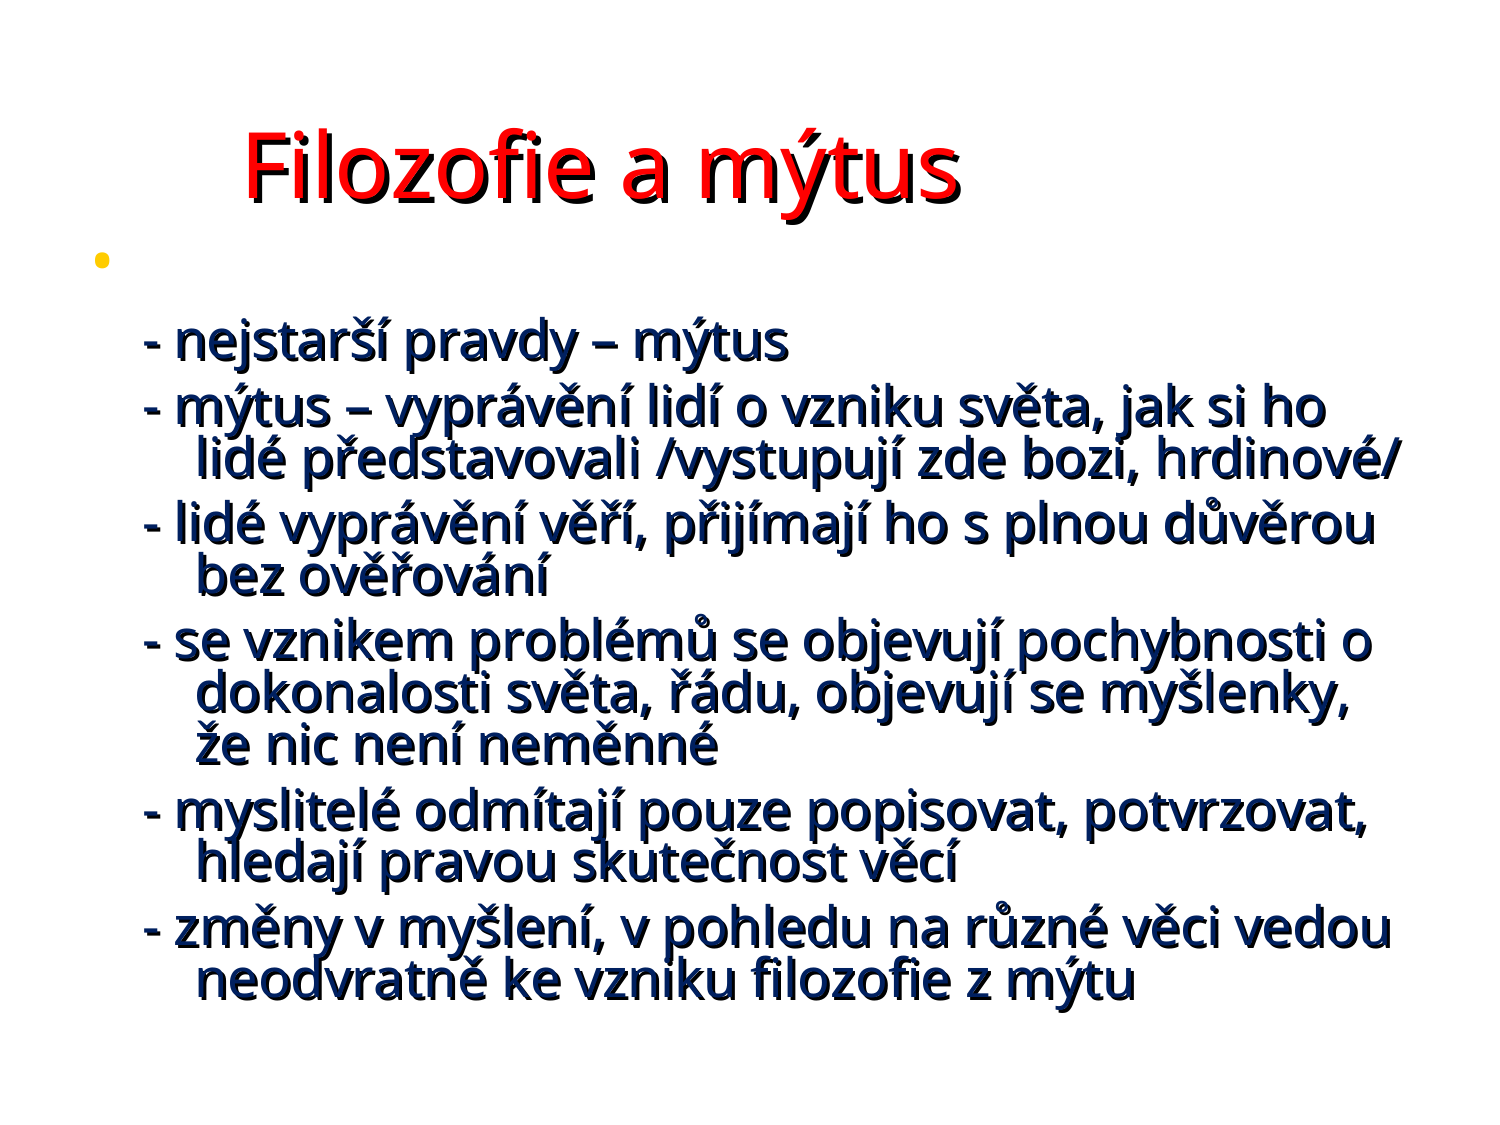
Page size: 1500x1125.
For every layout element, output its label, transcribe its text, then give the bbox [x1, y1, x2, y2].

title Filozofie a mýtus [75, 47, 1426, 208]
list - nejstarší pravdy – mýtus - mýtus – vyprávění lidí o vzniku světa, jak si ho lidé představovali /vystupují zde bozi, hrdinové/ - lidé vyprávění věří, přijímají ho s plnou důvěrou bez ověřování - se vznikem problémů se objevují pochybnosti o dokonalosti světa, řádu, objevují se myšlenky, že nic není neměnné - myslitelé odmítají pouze popisovat, potvrzovat, hledají pravou skutečnost věcí - změny v myšlení, v pohledu na různé věci vedou neodvratně ke vzniku filozofie z mýtu [75, 208, 1426, 1035]
